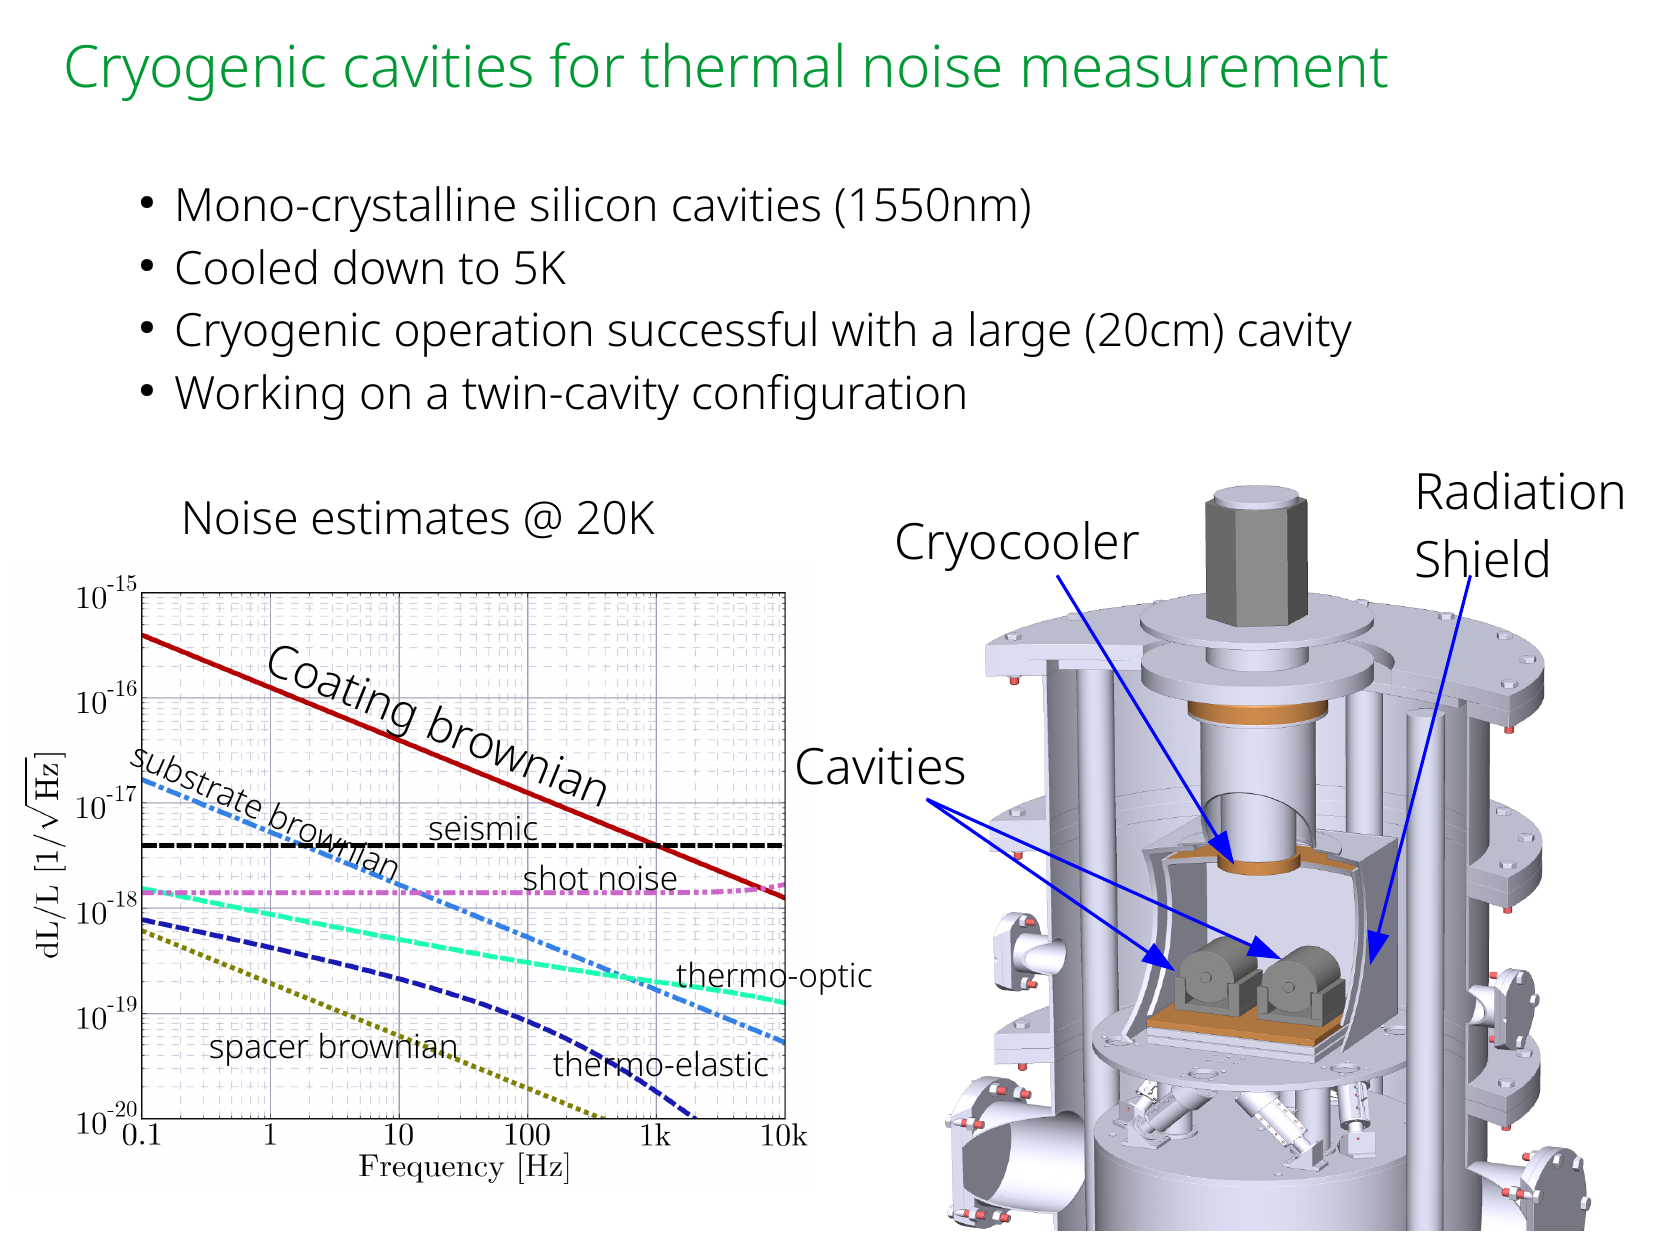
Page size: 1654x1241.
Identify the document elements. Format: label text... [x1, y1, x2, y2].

text_box Coating brownian [243, 613, 667, 840]
picture [11, 566, 815, 1192]
text_box thermo-optic [661, 944, 905, 1001]
text_box Cavities [779, 723, 1003, 800]
text_box Cryogenic cavities for thermal noise measurement [48, 17, 1536, 105]
text_box seismic [413, 797, 565, 854]
text_box Radiation Shield [1399, 448, 1654, 588]
text_box shot noise [507, 847, 708, 904]
picture [944, 484, 1592, 1231]
text_box thermo-elastic [538, 1033, 804, 1090]
text_box Cryocooler [879, 498, 1182, 576]
text_box spacer brownian [194, 1015, 497, 1072]
text_box Mono-crystalline silicon cavities (1550nm) Cooled down to 5K Cryogenic operation successful with a large (20cm) cavity Working on a twin-cavity configuration [124, 165, 1508, 407]
text_box Noise estimates @ 20K [166, 478, 721, 550]
text_box substrate brownian [109, 718, 450, 911]
